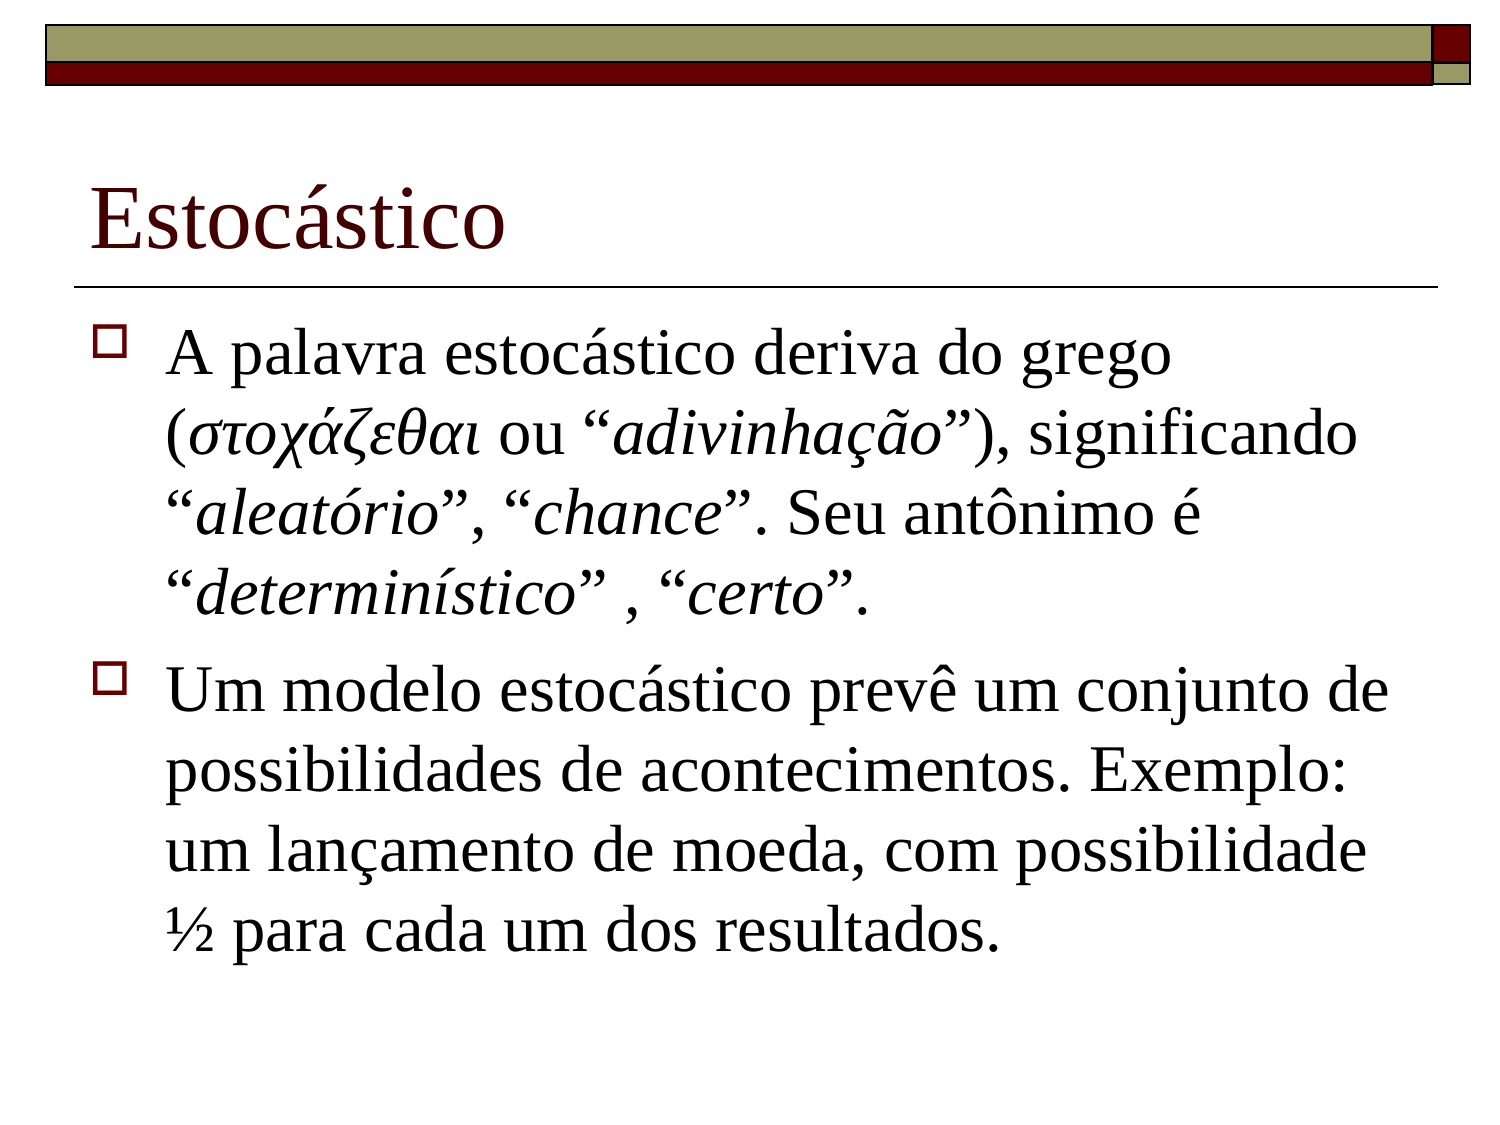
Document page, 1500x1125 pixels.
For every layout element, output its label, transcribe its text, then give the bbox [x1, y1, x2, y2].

list A palavra estocástico deriva do grego (στοχάζεθαι ou “adivinhação”), significando “aleatório”, “chance”. Seu antônimo é “determinístico” , “certo”. Um modelo estocástico prevê um conjunto de possibilidades de acontecimentos. Exemplo: um lançamento de moeda, com possibilidade ½ para cada um dos resultados. [75, 299, 1426, 1006]
title Estocástico [75, 87, 1426, 275]
